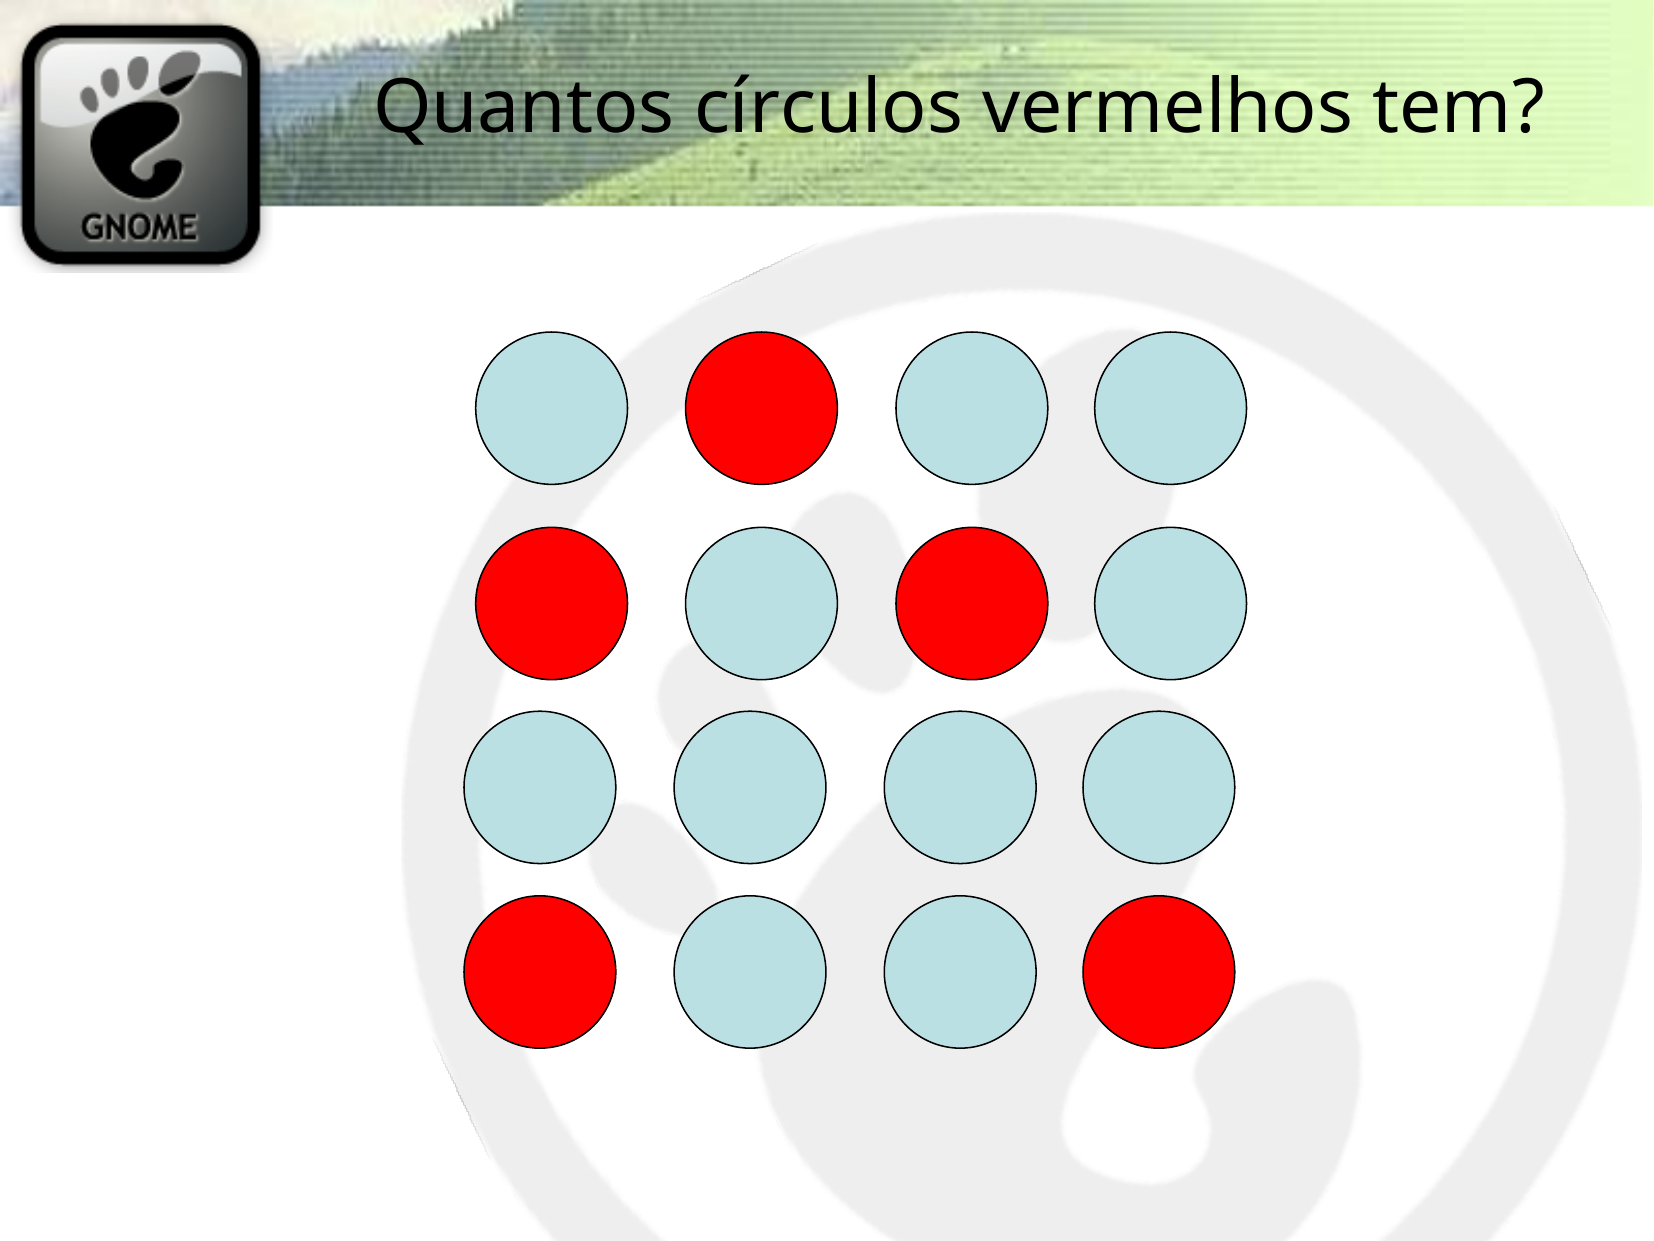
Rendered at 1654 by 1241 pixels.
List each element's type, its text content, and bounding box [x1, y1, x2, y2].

text_box [674, 711, 826, 864]
text_box [884, 895, 1037, 1049]
text_box [895, 527, 1048, 680]
text_box [1083, 895, 1235, 1049]
text_box [685, 527, 838, 680]
text_box [463, 711, 616, 864]
text_box [1094, 527, 1247, 680]
text_box [685, 332, 838, 485]
text_box [1083, 711, 1235, 864]
text_box [463, 895, 616, 1049]
text_box [895, 332, 1048, 485]
text_box [1094, 332, 1247, 485]
text_box [475, 527, 628, 680]
text_box [884, 711, 1037, 864]
text_box [475, 332, 628, 485]
picture [0, 0, 1654, 1241]
text_box [674, 895, 826, 1049]
title Quantos círculos vermelhos tem? [265, 0, 1653, 206]
